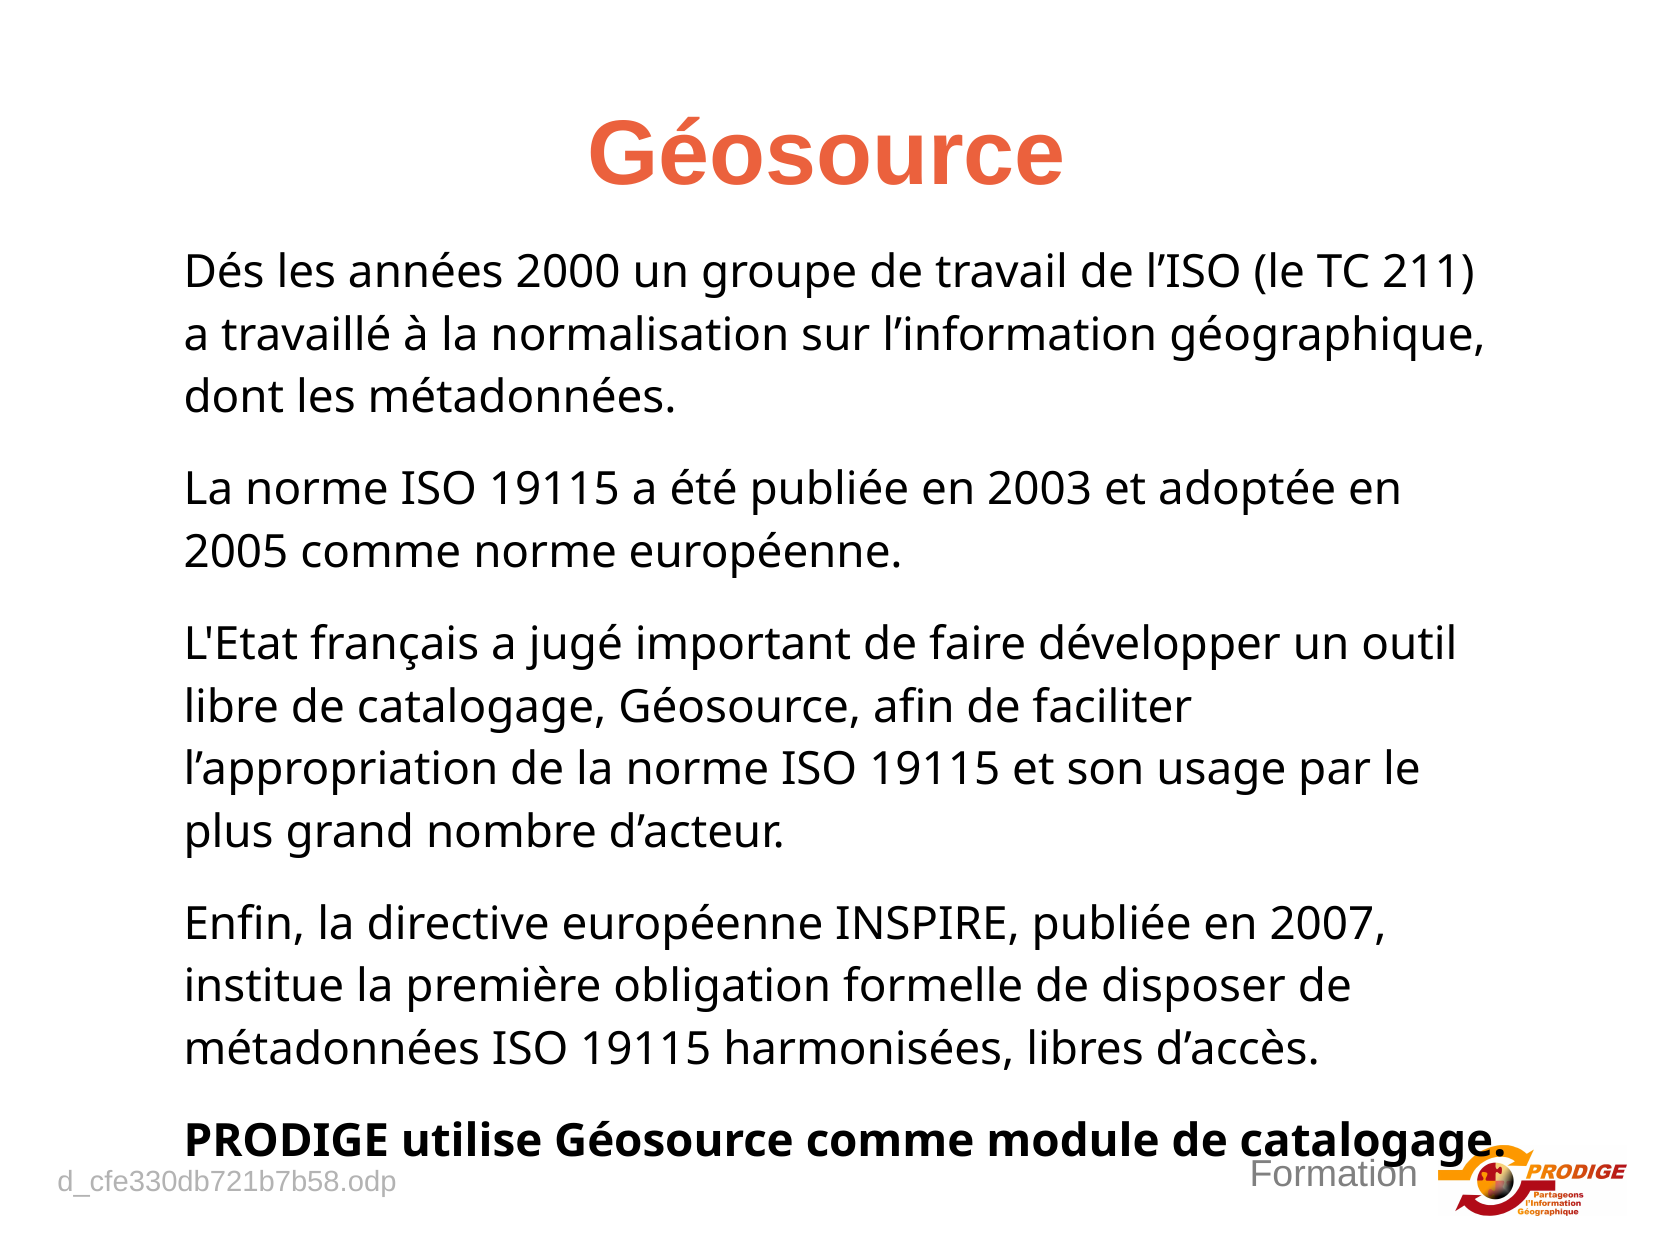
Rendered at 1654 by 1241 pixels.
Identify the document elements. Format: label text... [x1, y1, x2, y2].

picture [1438, 1145, 1627, 1216]
list Dés les années 2000 un groupe de travail de l’ISO (le TC 211) a travaillé à la normalisation sur l’information géographique, dont les métadonnées. La norme ISO 19115 a été publiée en 2003 et adoptée en 2005 comme norme européenne. L'Etat français a jugé important de faire développer un outil libre de catalogage, Géosource, afin de faciliter l’appropriation de la norme ISO 19115 et son usage par le plus grand nombre d’acteur. Enfin, la directive européenne INSPIRE, publiée en 2007, institue la première obligation formelle de disposer de métadonnées ISO 19115 harmonisées, libres d’accès. PRODIGE utilise Géosource comme module de catalogage. [183, 238, 1513, 1126]
title Géosource [82, 56, 1571, 250]
picture [1446, 1145, 1456, 1151]
